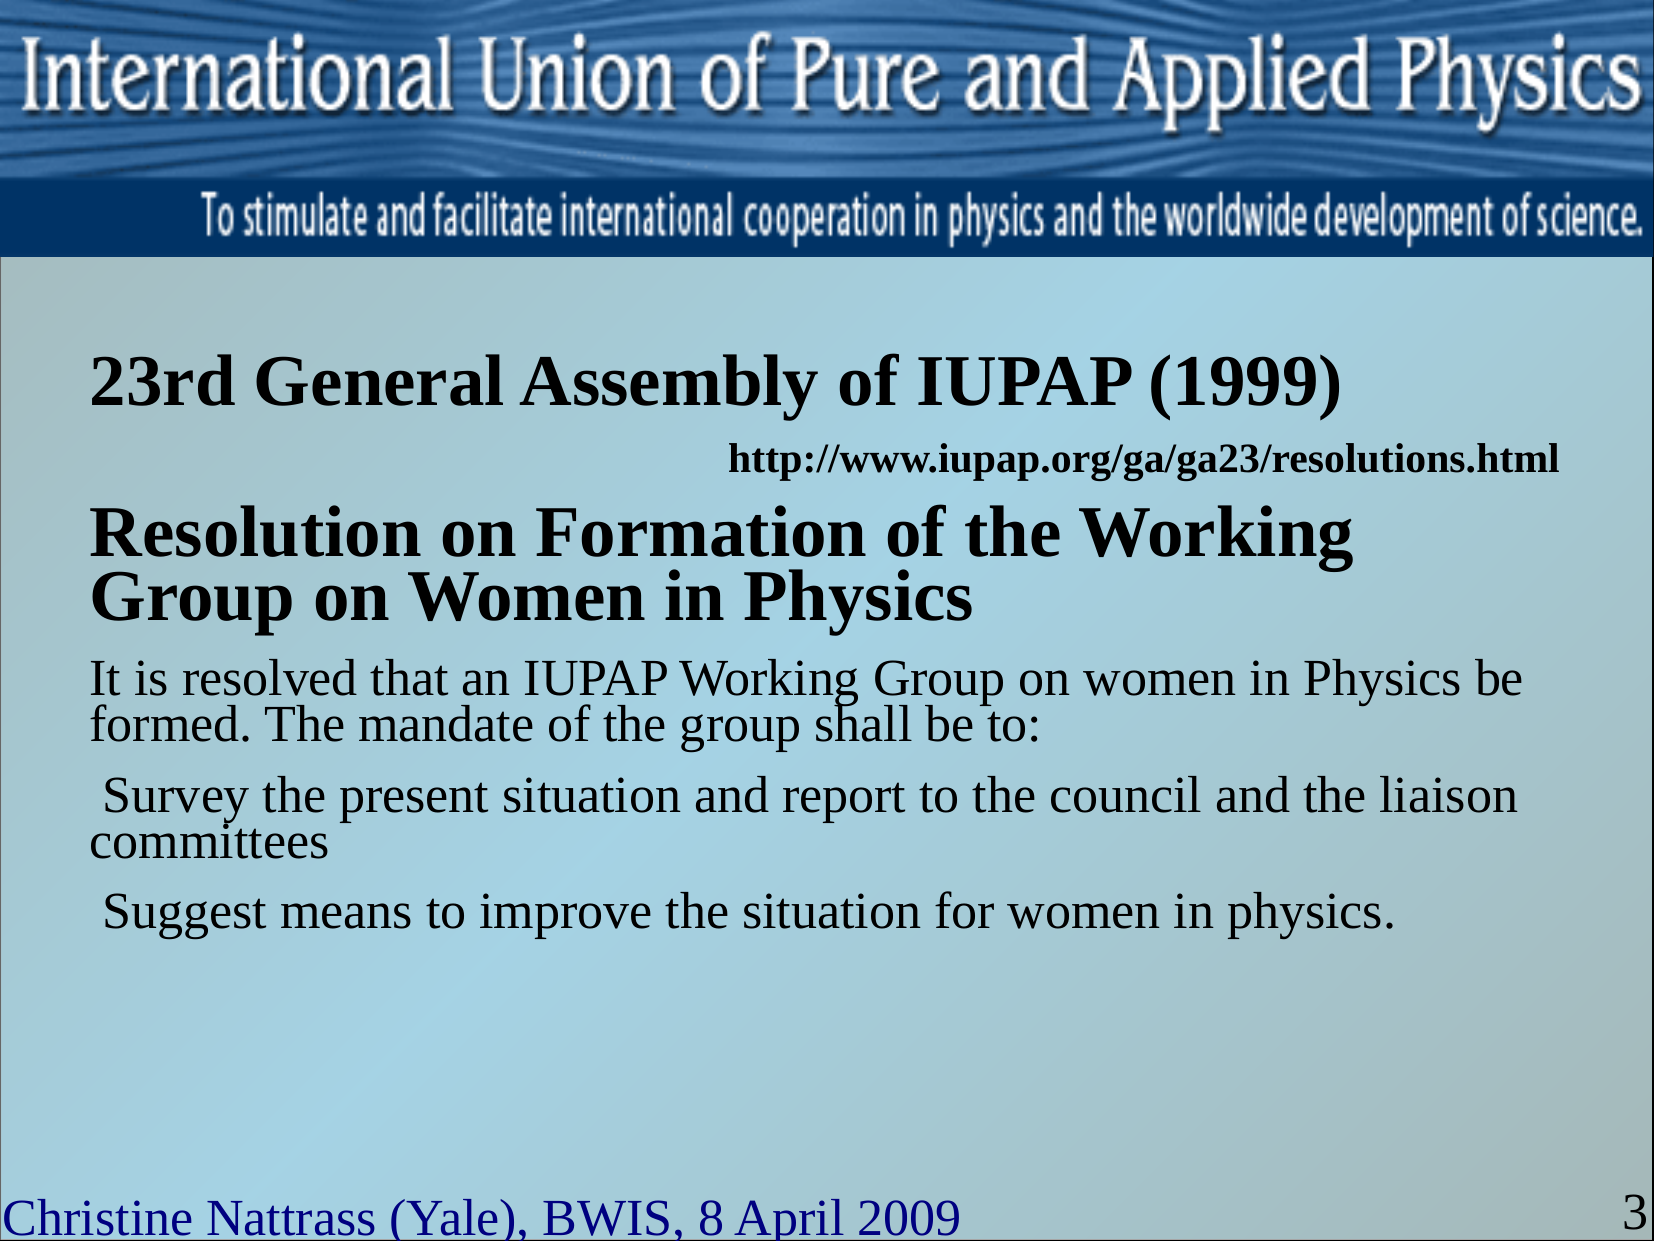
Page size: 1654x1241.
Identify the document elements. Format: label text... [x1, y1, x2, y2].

text_box 23rd General Assembly of IUPAP (1999) http://www.iupap.org/ga/ga23/resolutions.html Resolution on Formation of the Working Group on Women in Physics It is resolved that an IUPAP Working Group on women in Physics be formed. The mandate of the group shall be to: Survey the present situation and report to the council and the liaison committees Suggest means to improve the situation for women in physics. [75, 346, 1576, 1020]
picture [0, 0, 1654, 257]
